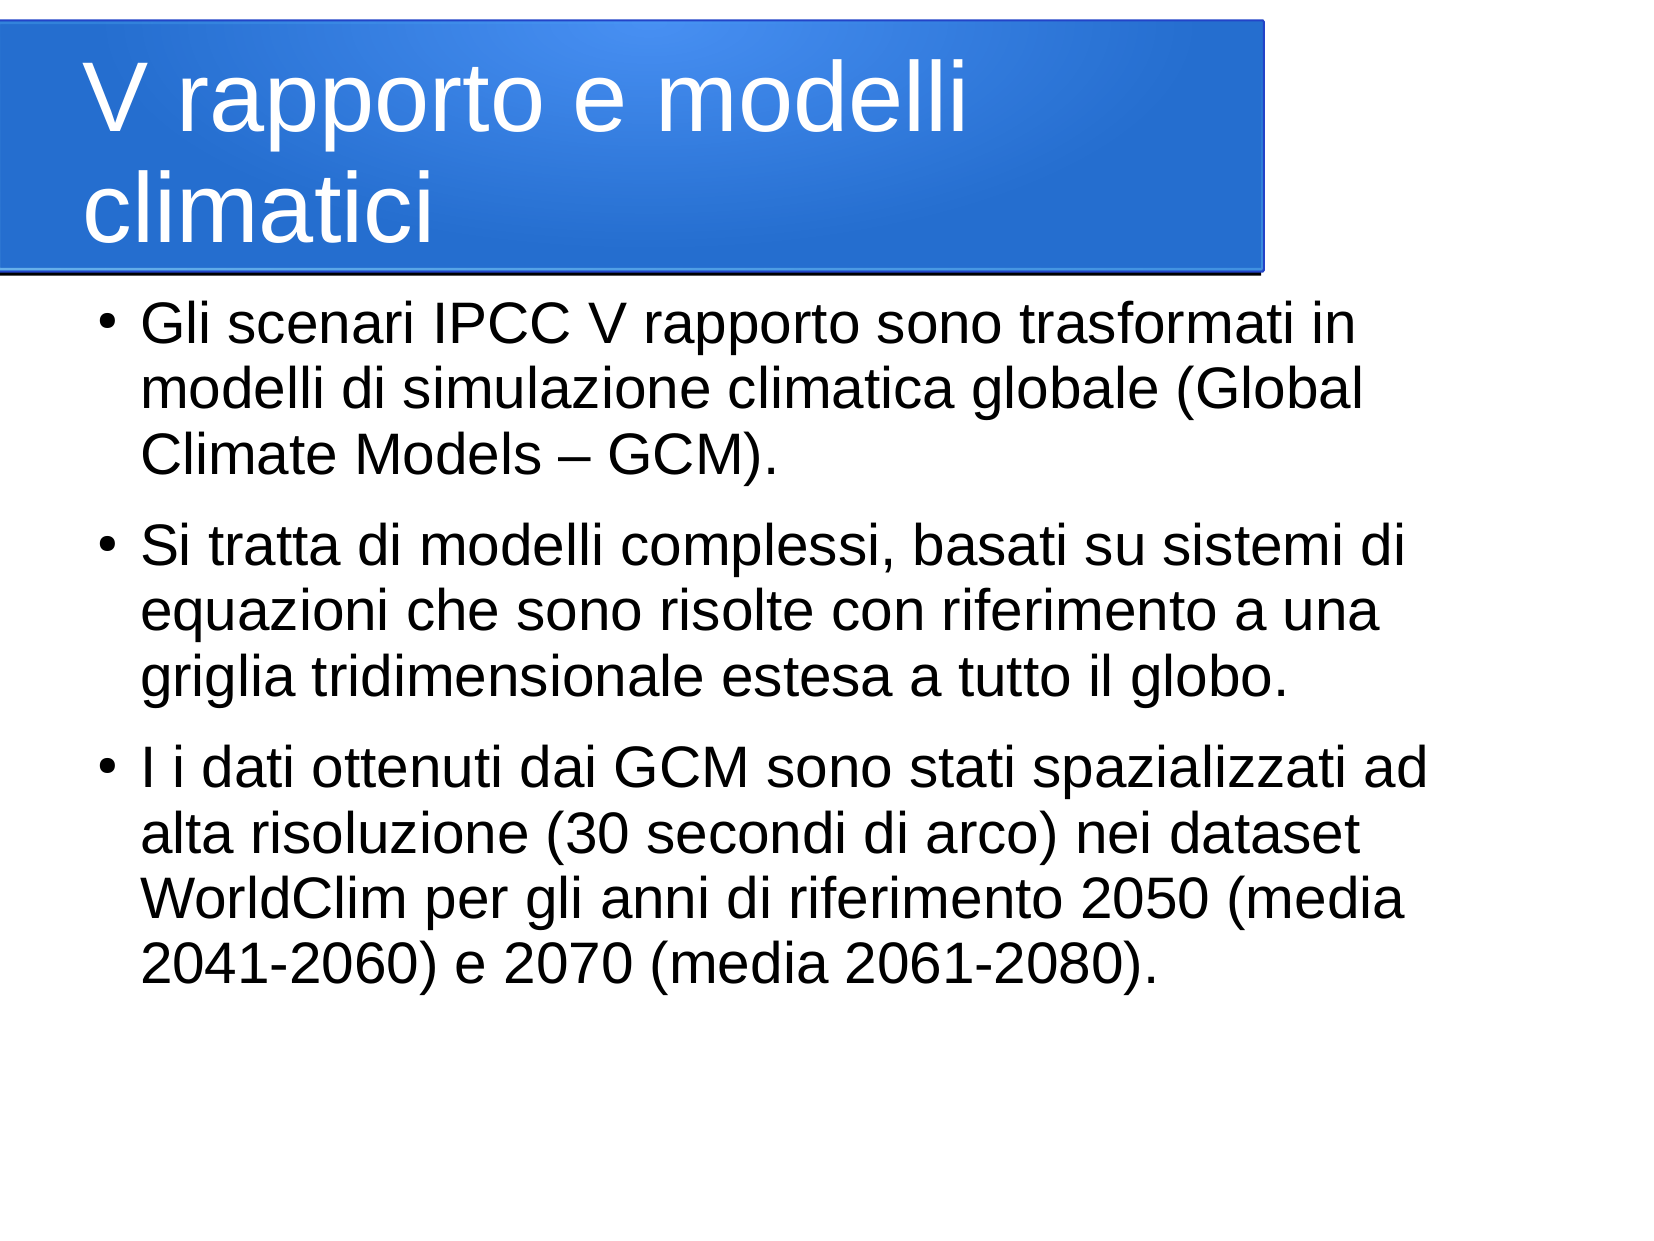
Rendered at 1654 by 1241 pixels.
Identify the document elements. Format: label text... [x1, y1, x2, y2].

title V rapporto e modelli climatici [82, 41, 1250, 265]
list Gli scenari IPCC V rapporto sono trasformati in modelli di simulazione climatica globale (Global Climate Models – GCM). Si tratta di modelli complessi, basati su sistemi di equazioni che sono risolte con riferimento a una griglia tridimensionale estesa a tutto il globo. I i dati ottenuti dai GCM sono stati spazializzati ad alta risoluzione (30 secondi di arco) nei dataset WorldClim per gli anni di riferimento 2050 (media 2041-2060) e 2070 (media 2061-2080). [82, 290, 1538, 1010]
